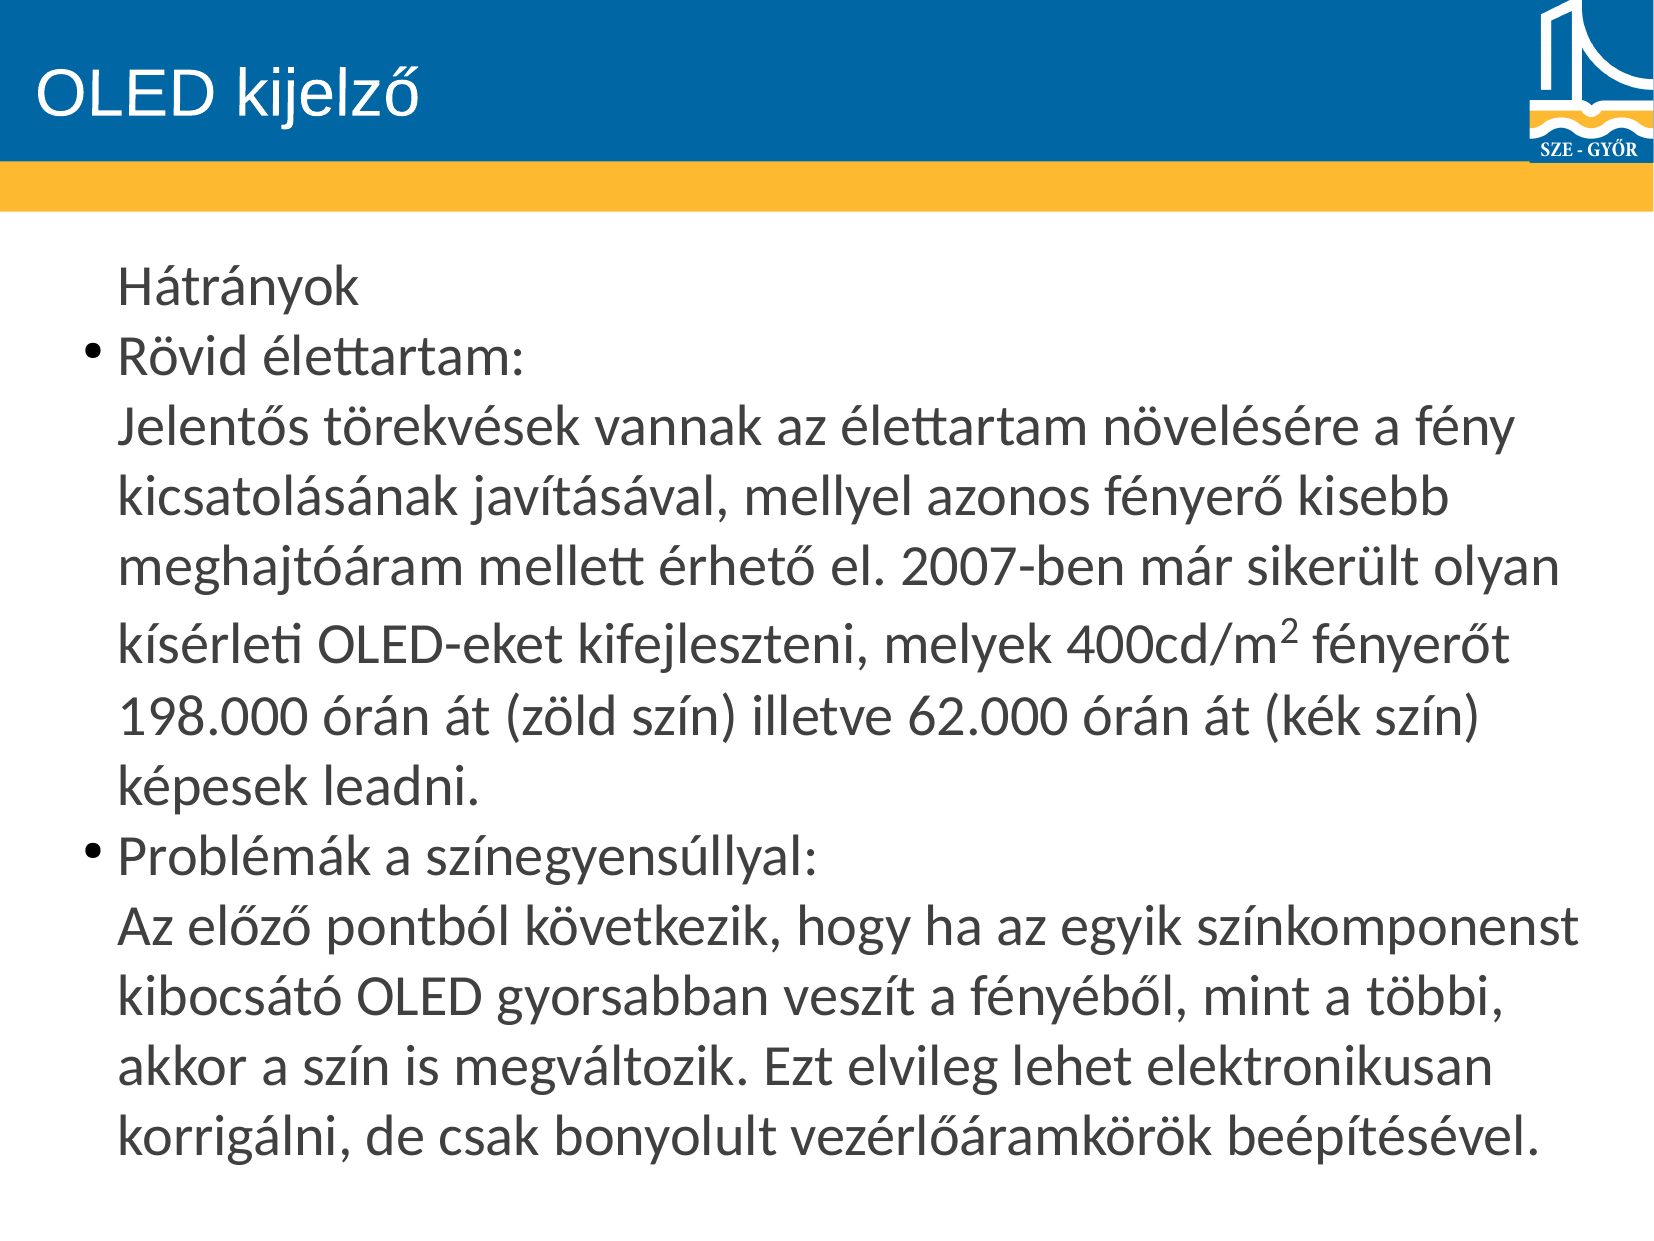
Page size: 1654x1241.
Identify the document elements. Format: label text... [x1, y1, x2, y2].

text_box OLED kijelző [34, 48, 1524, 144]
text_box Hátrányok Rövid élettartam: Jelentős törekvések vannak az élettartam növelésére a fény kicsatolásának javításával, mellyel azonos fényerő kisebb meghajtóáram mellett érhető el. 2007-ben már sikerült olyan kísérleti OLED-eket kifejleszteni, melyek 400cd/m2 fényerőt 198.000 órán át (zöld szín) illetve 62.000 órán át (kék szín) képesek leadni. Problémák a színegyensúllyal: Az előző pontból következik, hogy ha az egyik színkomponenst kibocsátó OLED gyorsabban veszít a fényéből, mint a többi, akkor a szín is megváltozik. Ezt elvileg lehet elektronikusan korrigálni, de csak bonyolult vezérlőáramkörök beépítésével. [82, 247, 1583, 1198]
picture [1529, 0, 1654, 163]
